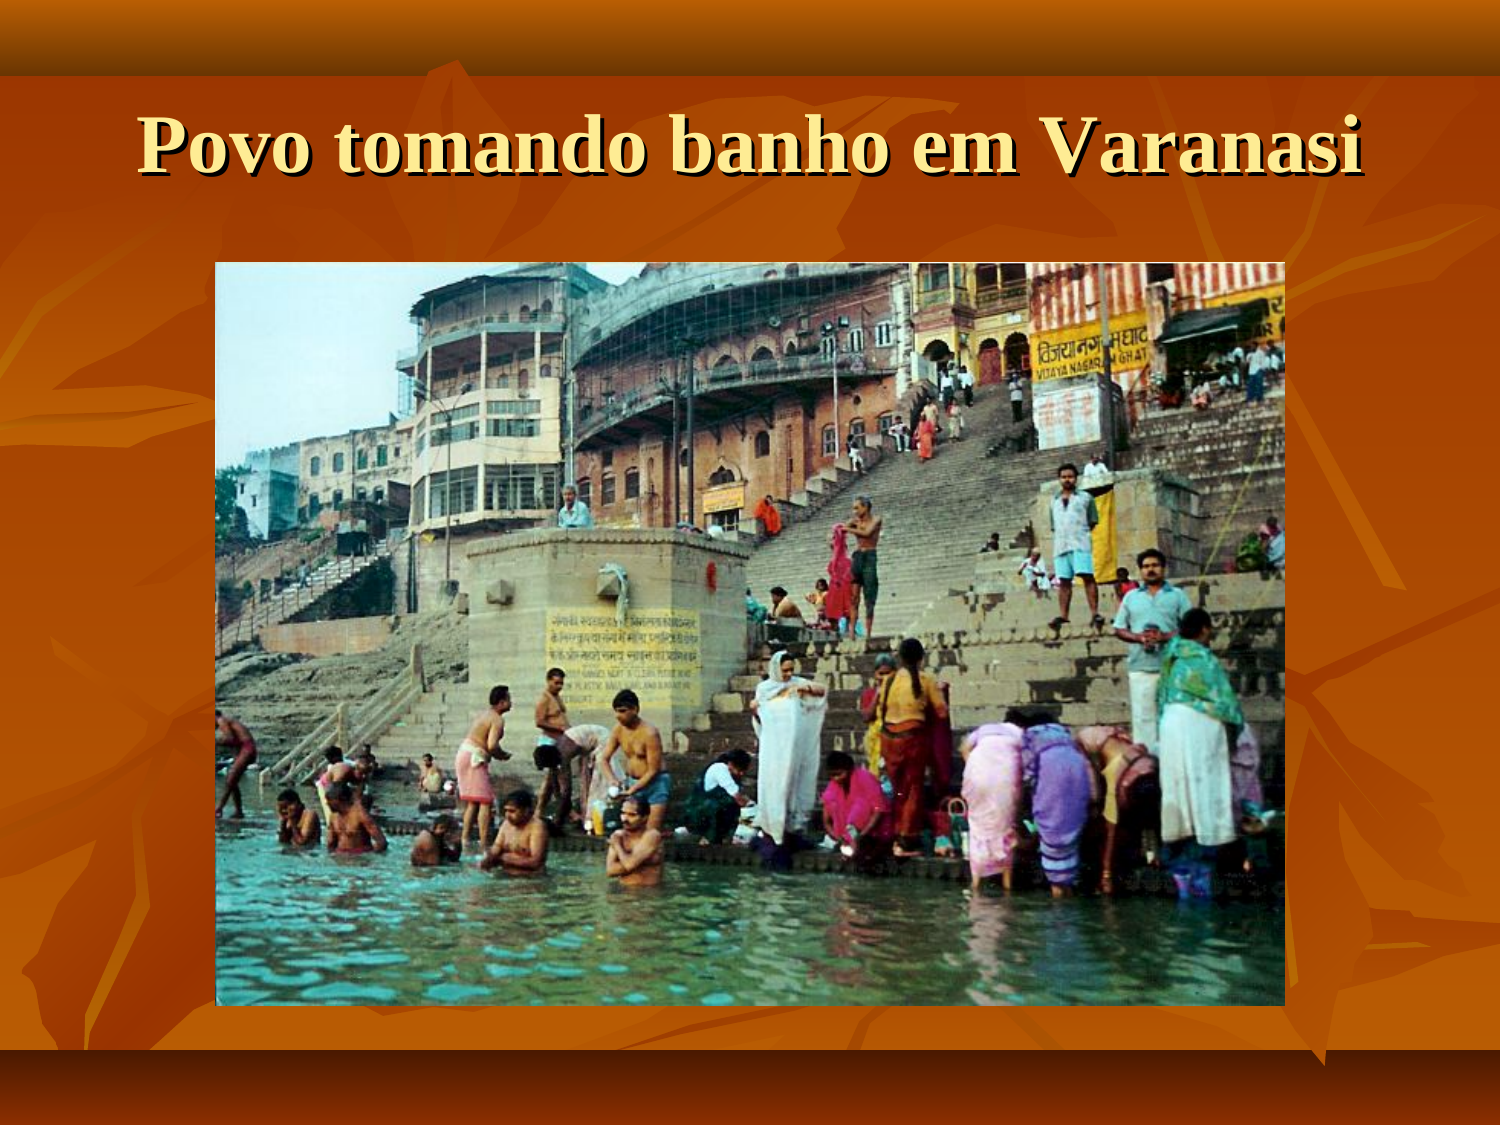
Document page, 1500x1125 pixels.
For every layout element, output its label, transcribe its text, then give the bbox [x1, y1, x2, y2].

title Povo tomando banho em Varanasi [75, 45, 1426, 234]
text_box [215, 262, 1285, 1006]
